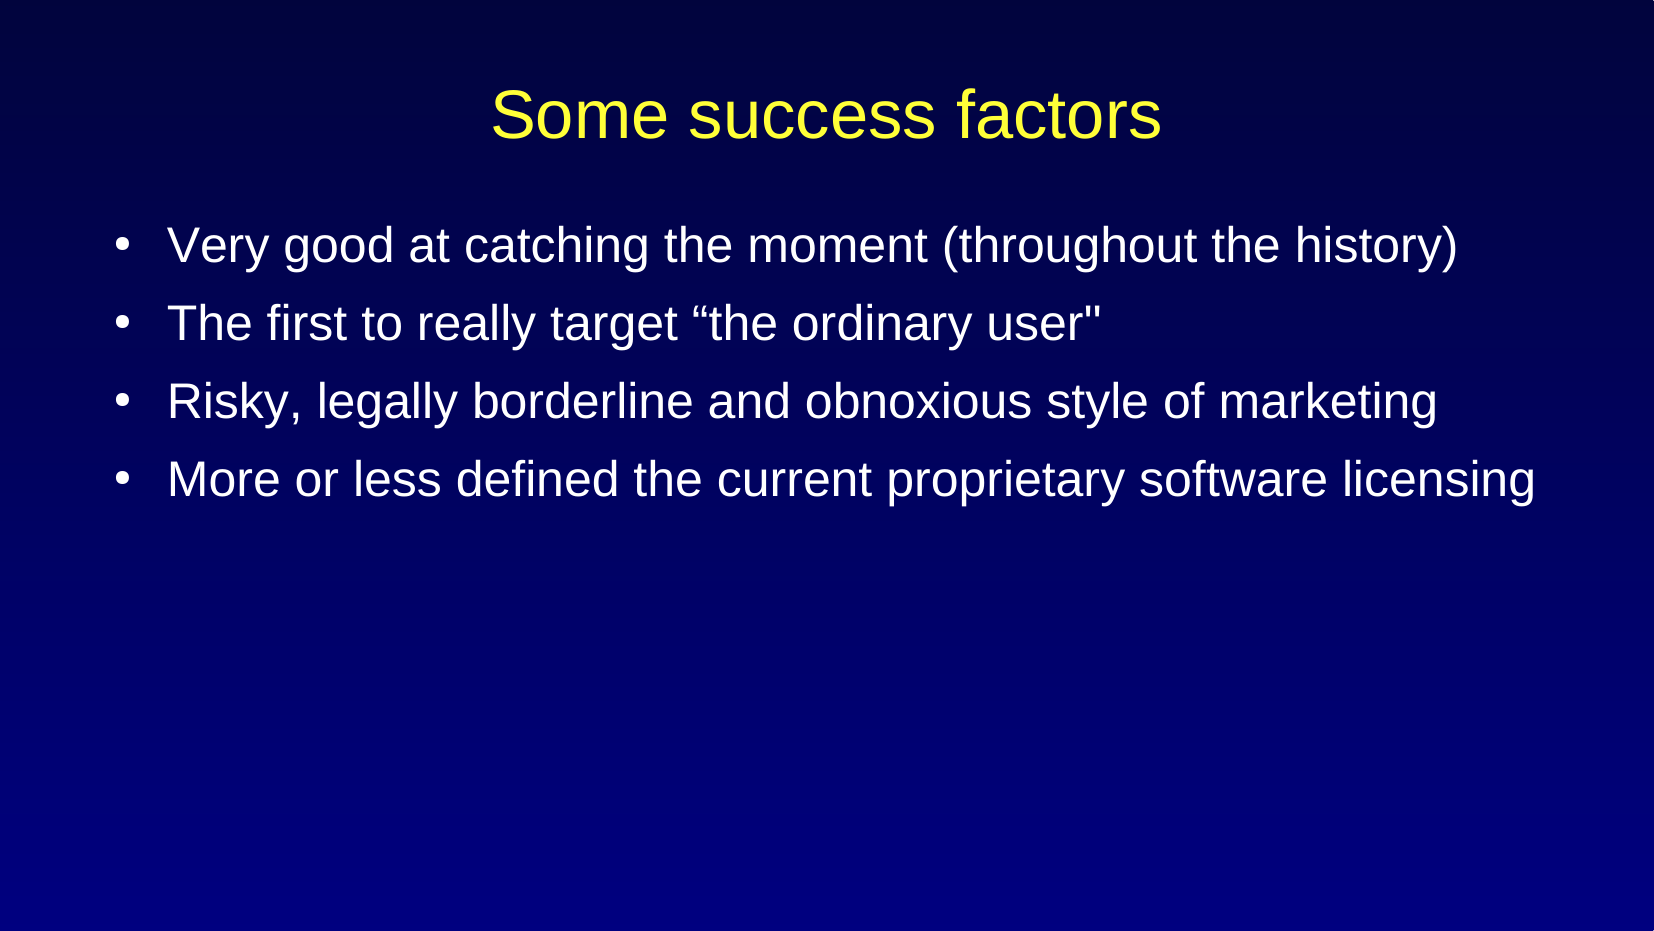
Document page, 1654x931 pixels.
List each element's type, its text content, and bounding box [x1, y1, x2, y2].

title Some success factors [82, 37, 1571, 193]
list Very good at catching the moment (throughout the history) The first to really target “the ordinary user" Risky, legally borderline and obnoxious style of marketing More or less defined the current proprietary software licensing [82, 217, 1571, 758]
